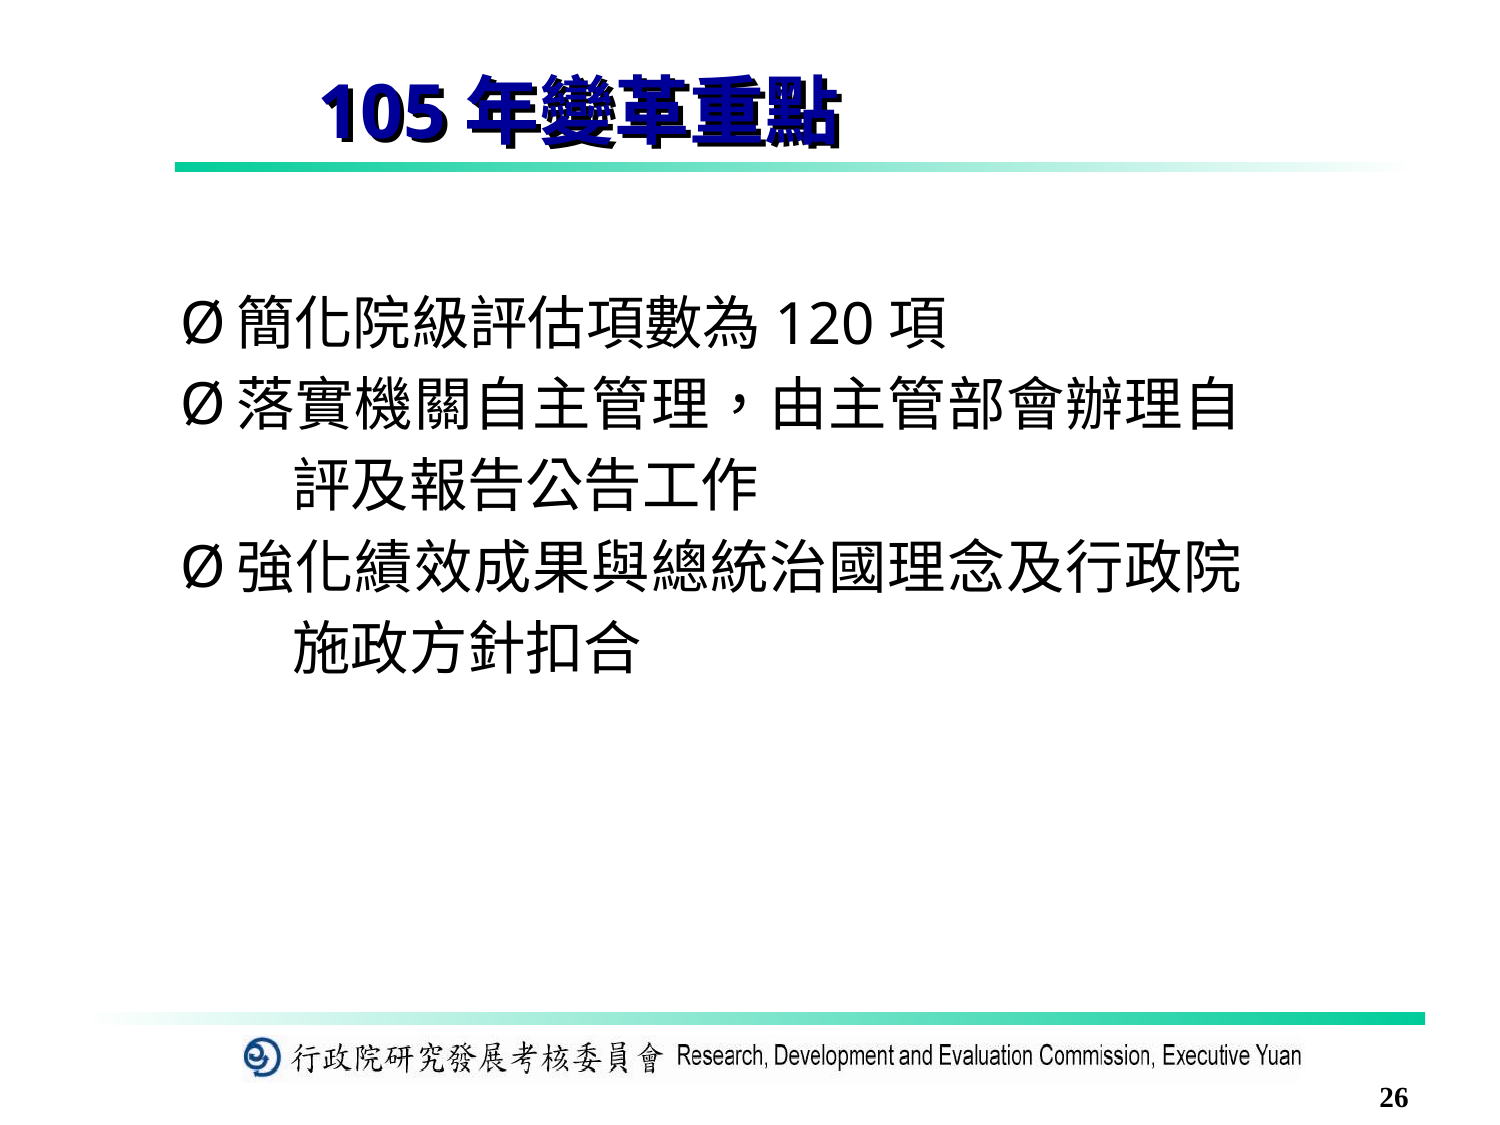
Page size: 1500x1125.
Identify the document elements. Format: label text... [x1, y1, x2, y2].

text_box 簡化院級評估項數為120項 落實機關自主管理，由主管部會辦理自評及報告公告工作 強化績效成果與總統治國理念及行政院施政方針扣合 [165, 267, 1258, 479]
text_box 105年變革重點 [159, 55, 999, 162]
text_box [1364, 1070, 1490, 1106]
